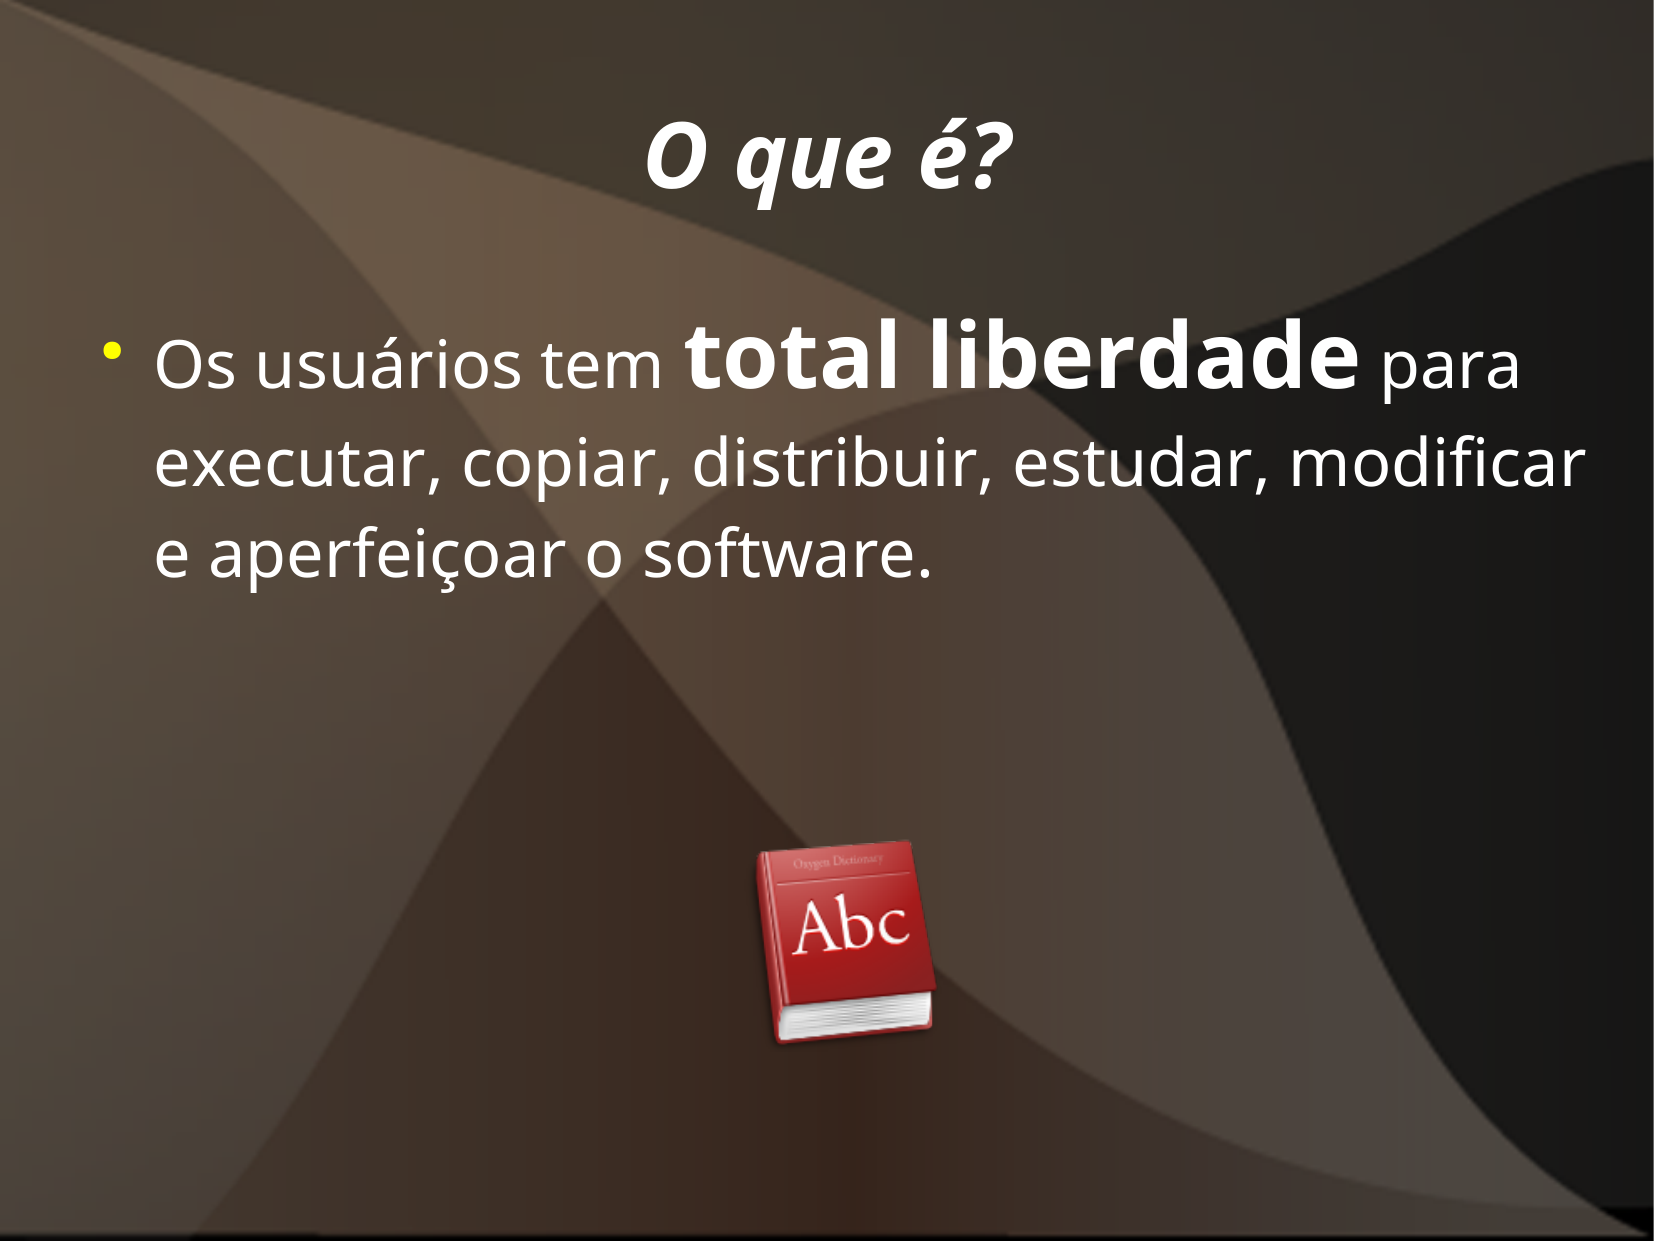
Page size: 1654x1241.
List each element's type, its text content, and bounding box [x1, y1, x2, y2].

title O que é? [82, 49, 1571, 257]
picture [0, 0, 1654, 1241]
list Os usuários tem total liberdade para executar, copiar, distribuir, estudar, modificar e aperfeiçoar o software. [82, 290, 1630, 995]
